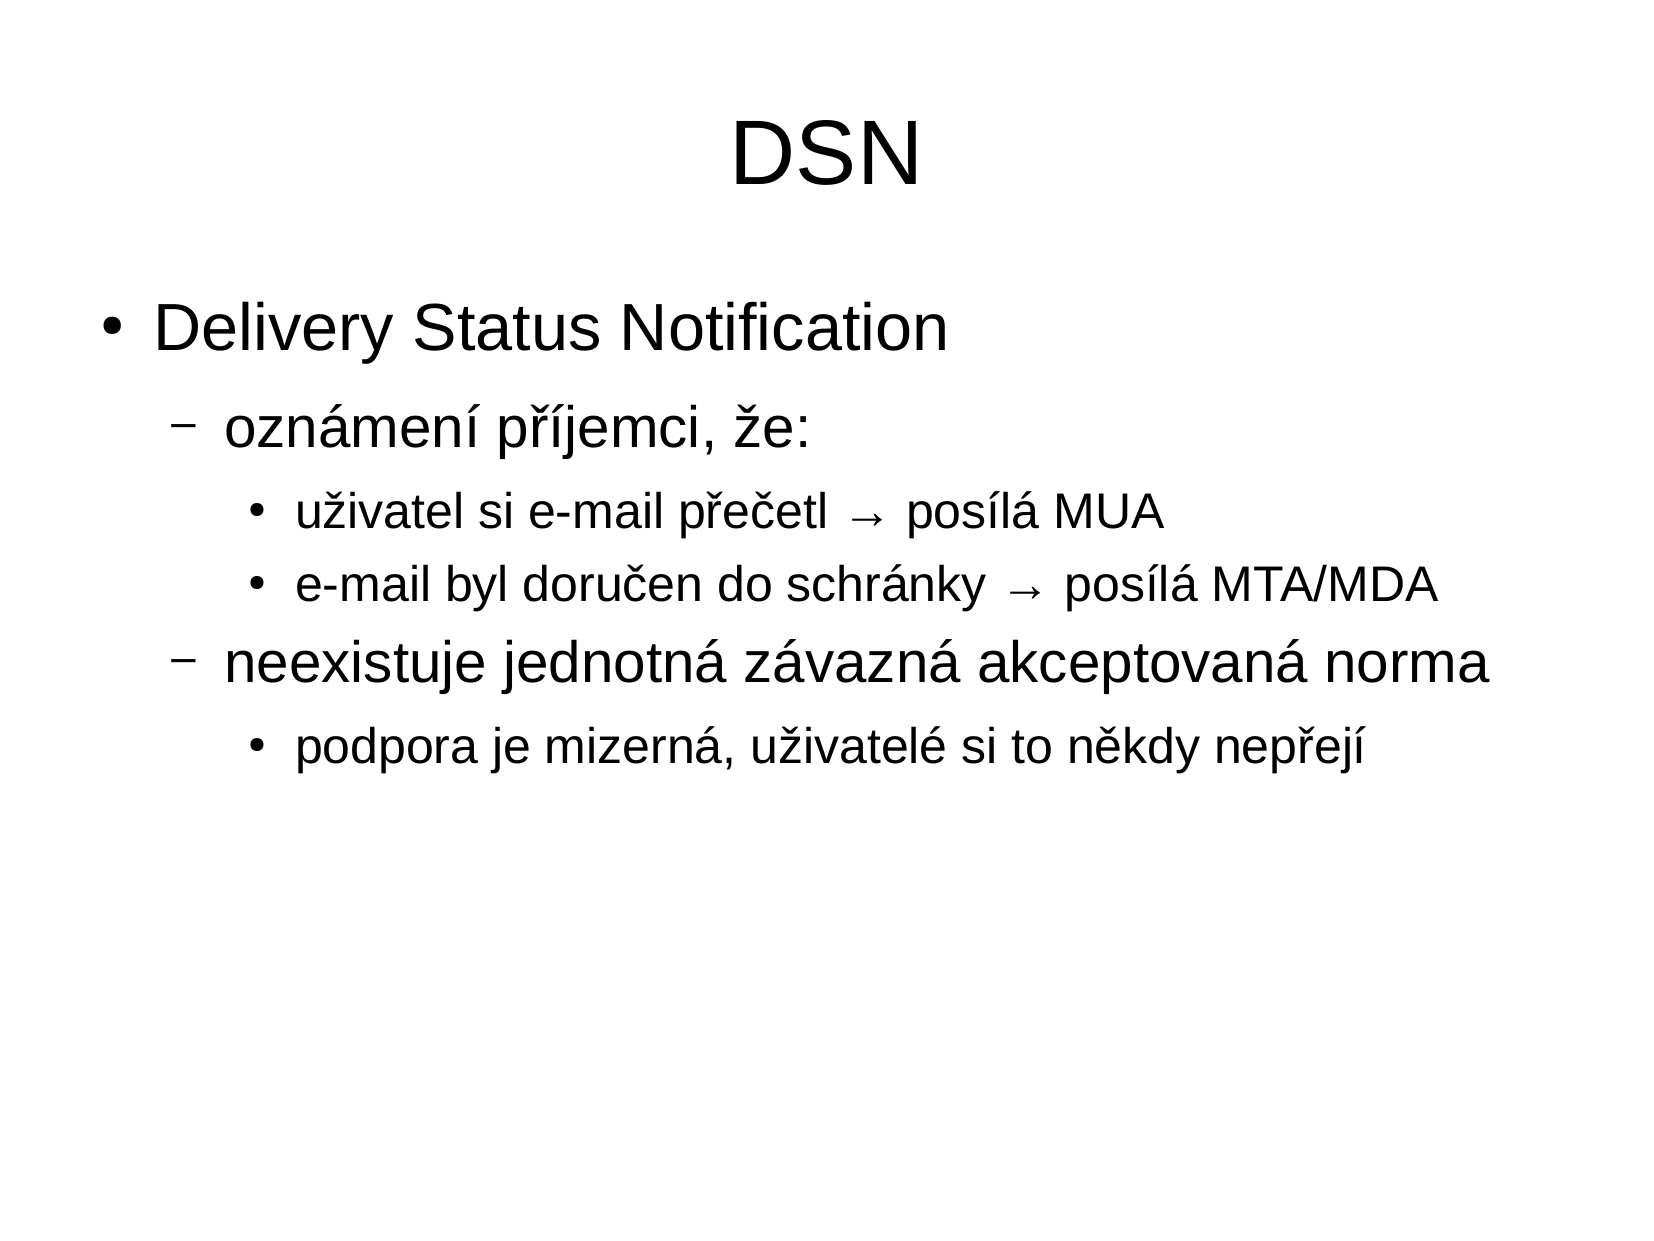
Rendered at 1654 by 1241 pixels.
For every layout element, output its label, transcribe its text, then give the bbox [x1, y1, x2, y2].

list Delivery Status Notification oznámení příjemci, že: uživatel si e-mail přečetl → posílá MUA e-mail byl doručen do schránky → posílá MTA/MDA neexistuje jednotná závazná akceptovaná norma podpora je mizerná, uživatelé si to někdy nepřejí [82, 290, 1571, 1010]
title DSN [82, 49, 1571, 257]
